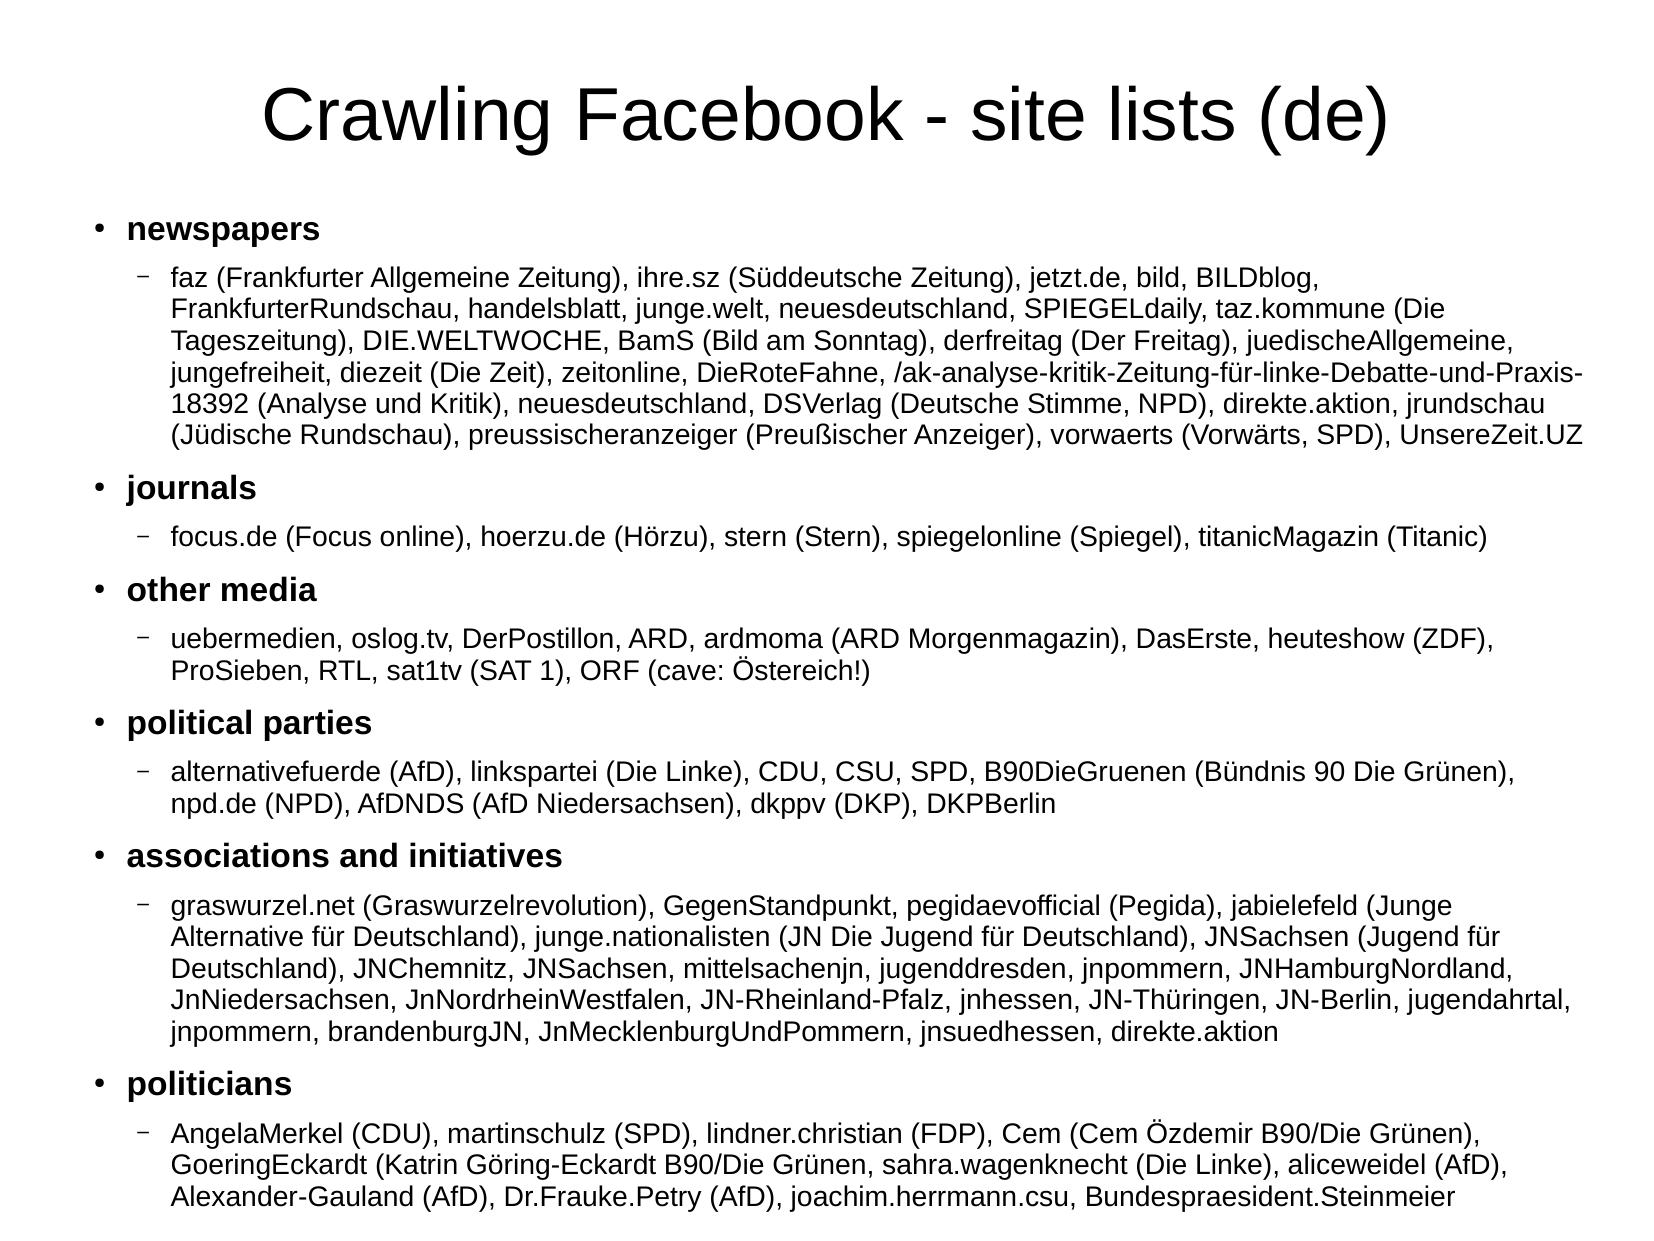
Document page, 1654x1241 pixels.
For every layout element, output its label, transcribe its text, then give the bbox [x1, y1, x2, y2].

title Crawling Facebook - site lists (de) [82, 49, 1571, 181]
list newspapers faz (Frankfurter Allgemeine Zeitung), ihre.sz (Süddeutsche Zeitung), jetzt.de, bild, BILDblog, FrankfurterRundschau, handelsblatt, junge.welt, neuesdeutschland, SPIEGELdaily, taz.kommune (Die Tageszeitung), DIE.WELTWOCHE, BamS (Bild am Sonntag), derfreitag (Der Freitag), juedischeAllgemeine, jungefreiheit, diezeit (Die Zeit), zeitonline, DieRoteFahne, /ak-analyse-kritik-Zeitung-für-linke-Debatte-und-Praxis-18392 (Analyse und Kritik), neuesdeutschland, DSVerlag (Deutsche Stimme, NPD), direkte.aktion, jrundschau (Jüdische Rundschau), preussischeranzeiger (Preußischer Anzeiger), vorwaerts (Vorwärts, SPD), UnsereZeit.UZ journals focus.de (Focus online), hoerzu.de (Hörzu), stern (Stern), spiegelonline (Spiegel), titanicMagazin (Titanic) other media uebermedien, oslog.tv, DerPostillon, ARD, ardmoma (ARD Morgenmagazin), DasErste, heuteshow (ZDF), ProSieben, RTL, sat1tv (SAT 1), ORF (cave: Östereich!) political parties alternativefuerde (AfD), linkspartei (Die Linke), CDU, CSU, SPD, B90DieGruenen (Bündnis 90 Die Grünen), npd.de (NPD), AfDNDS (AfD Niedersachsen), dkppv (DKP), DKPBerlin associations and initiatives graswurzel.net (Graswurzelrevolution), GegenStandpunkt, pegidaevofficial (Pegida), jabielefeld (Junge Alternative für Deutschland), junge.nationalisten (JN Die Jugend für Deutschland), JNSachsen (Jugend für Deutschland), JNChemnitz, JNSachsen, mittelsachenjn, jugenddresden, jnpommern, JNHamburgNordland, JnNiedersachsen, JnNordrheinWestfalen, JN-Rheinland-Pfalz, jnhessen, JN-Thüringen, JN-Berlin, jugendahrtal, jnpommern, brandenburgJN, JnMecklenburgUndPommern, jnsuedhessen, direkte.aktion politicians AngelaMerkel (CDU), martinschulz (SPD), lindner.christian (FDP), Cem (Cem Özdemir B90/Die Grünen), GoeringEckardt (Katrin Göring-Eckardt B90/Die Grünen, sahra.wagenknecht (Die Linke), aliceweidel (AfD), Alexander-Gauland (AfD), Dr.Frauke.Petry (AfD), joachim.herrmann.csu, Bundespraesident.Steinmeier [82, 210, 1591, 1216]
